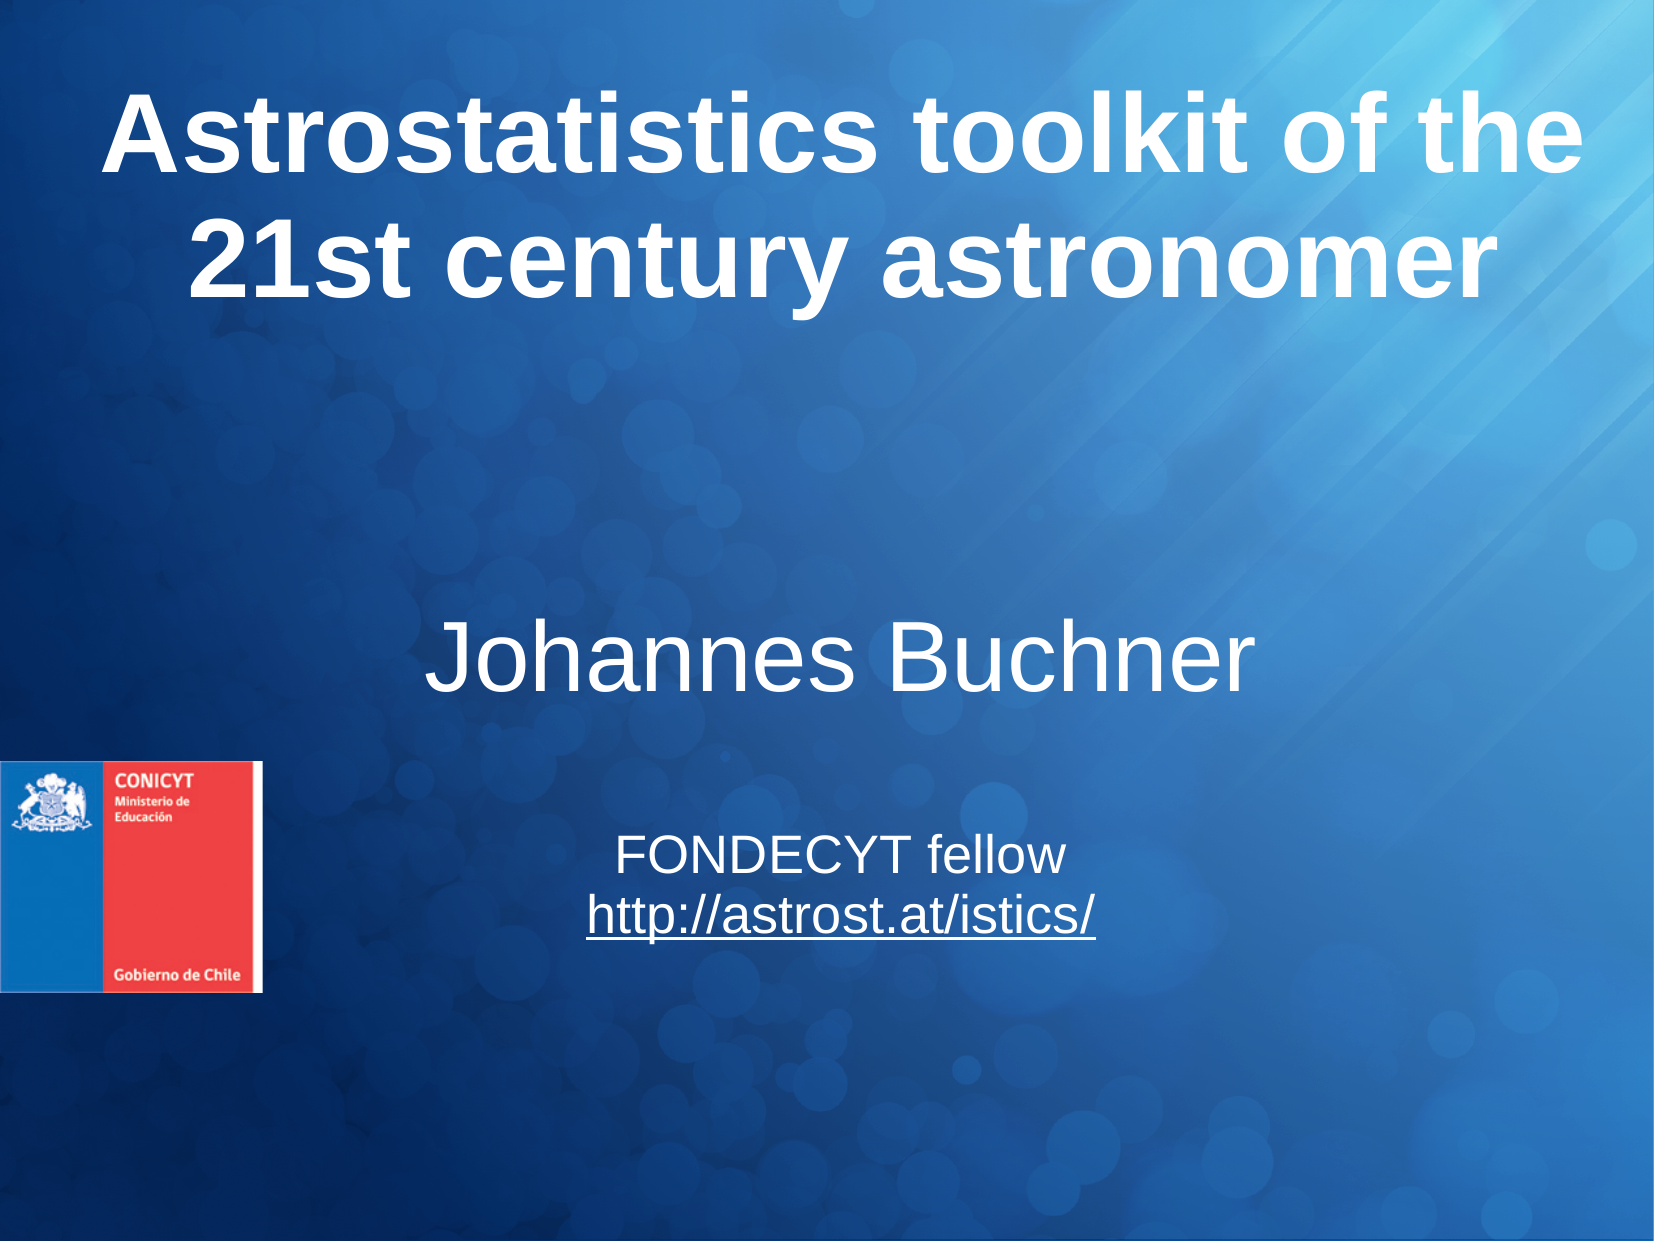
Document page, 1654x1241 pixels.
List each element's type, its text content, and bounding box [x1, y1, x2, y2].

title Astrostatistics toolkit of the 21st century astronomer [74, 35, 1613, 358]
subtitle Johannes Buchner FONDECYT fellow http://astrost.at/istics/ [112, 388, 1570, 1241]
picture [0, 0, 1654, 1241]
